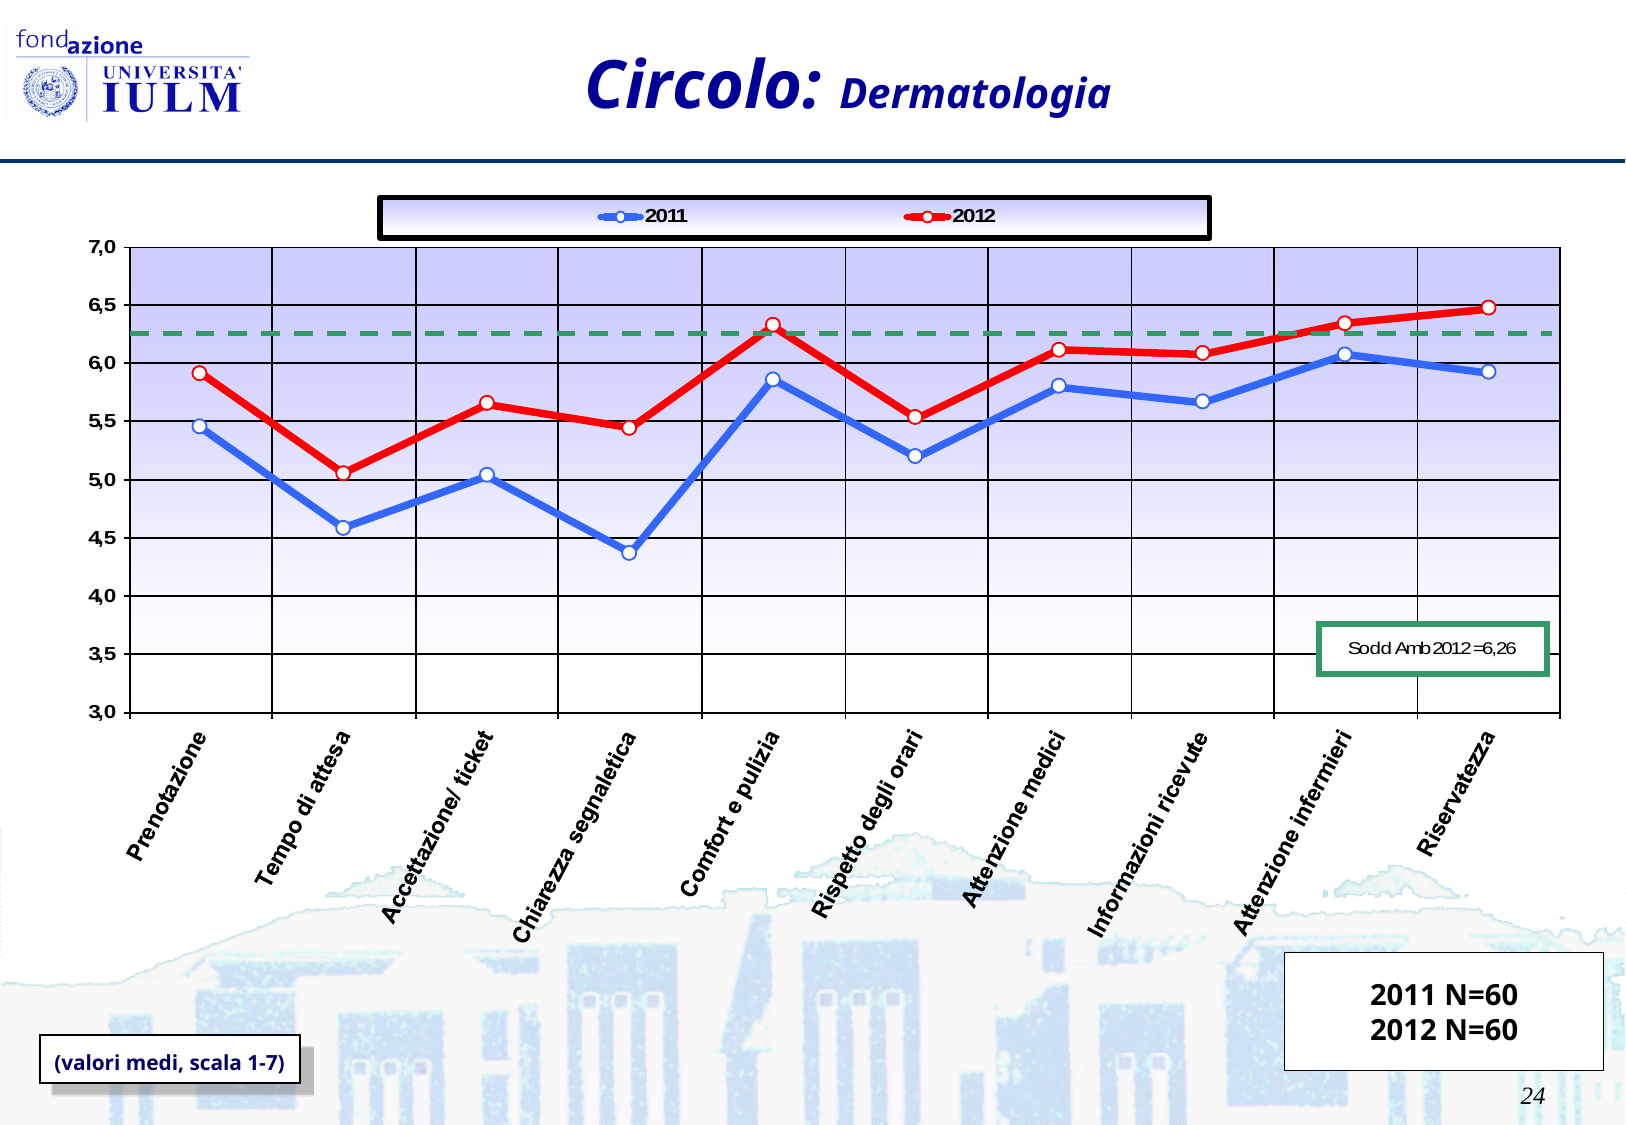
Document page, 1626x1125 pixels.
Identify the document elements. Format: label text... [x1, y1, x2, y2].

picture [46, 184, 1564, 1125]
text_box (valori medi, scala 1-7) [39, 1034, 300, 1083]
picture [5, 19, 256, 127]
text_box 2011 N=60 2012 N=60 [1284, 952, 1604, 1071]
text_box Circolo: Dermatologia [304, 18, 1392, 144]
